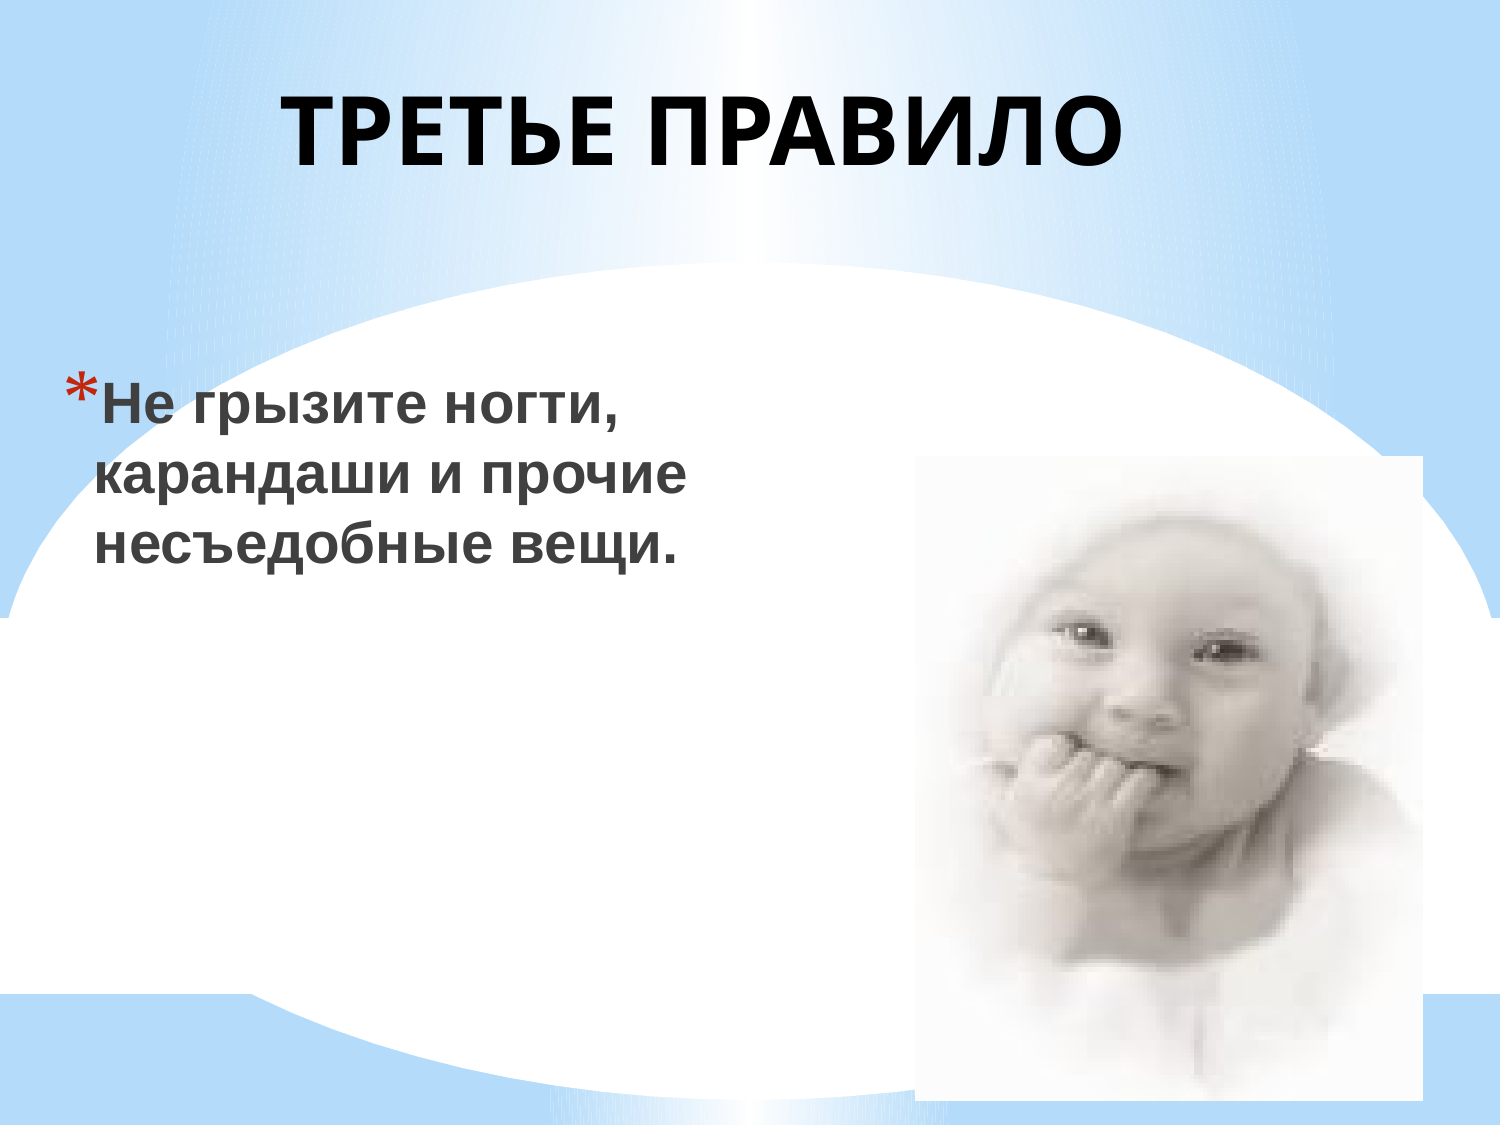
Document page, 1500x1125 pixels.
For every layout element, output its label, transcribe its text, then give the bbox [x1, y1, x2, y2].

picture [915, 456, 1423, 1101]
title ТРЕТЬЕ ПРАВИЛО [53, 54, 1353, 232]
list Не грызите ногти, карандаши и прочие несъедобные вещи. [41, 350, 727, 1047]
